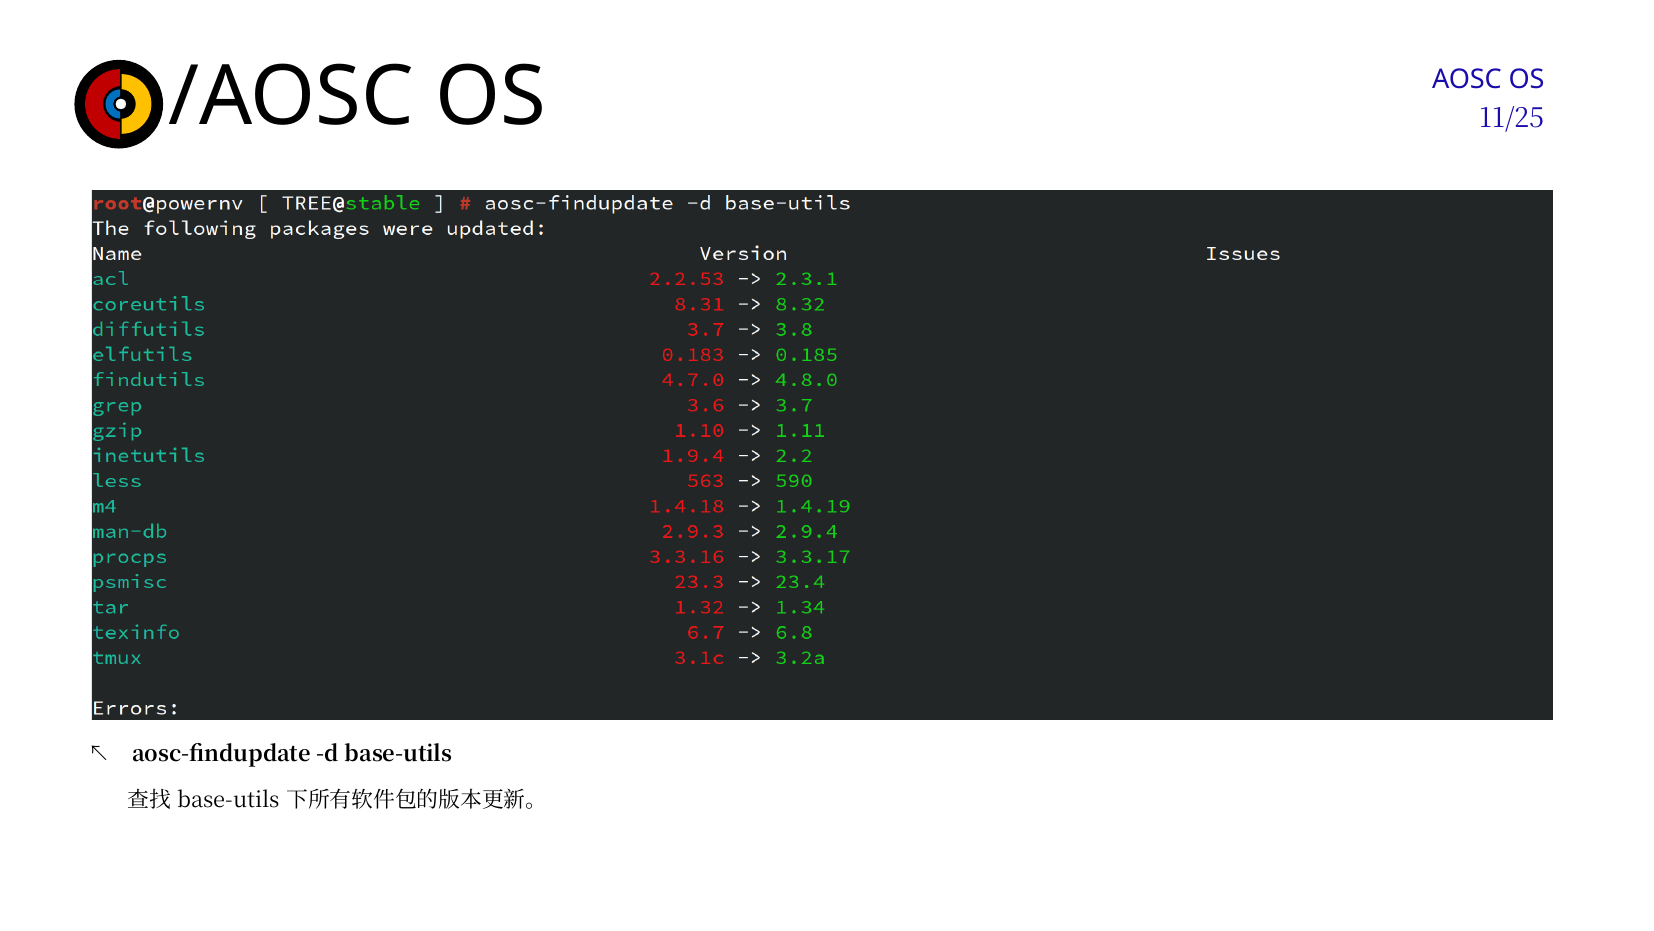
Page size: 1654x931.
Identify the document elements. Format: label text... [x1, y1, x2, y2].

text_box AOSC OS 2/25 [1417, 52, 1592, 223]
text_box ↖ aosc-findupdate -d base-utils 查找base-utils下所有软件包的版本更新。 [88, 720, 1536, 883]
picture [71, 57, 153, 151]
text_box /AOSC OS [153, 28, 739, 190]
picture [91, 190, 1553, 720]
